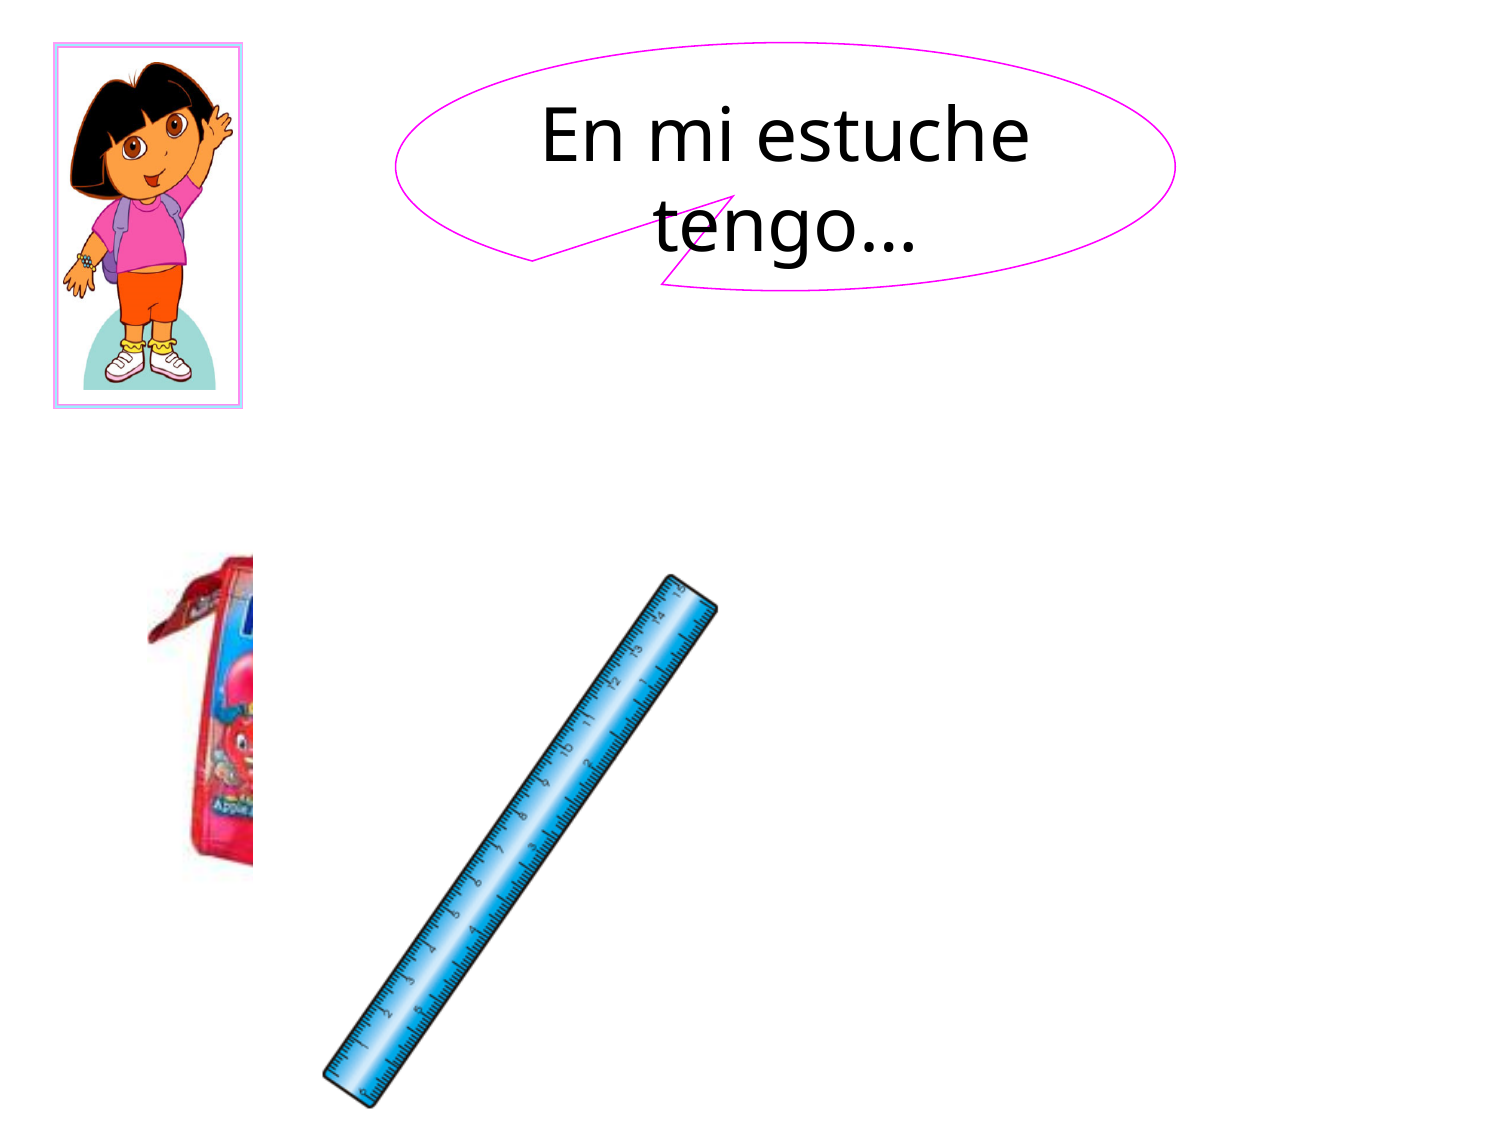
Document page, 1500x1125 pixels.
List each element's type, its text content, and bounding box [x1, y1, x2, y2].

picture [53, 42, 243, 409]
picture [147, 444, 788, 1125]
text_box En mi estuche tengo… [395, 42, 1176, 291]
